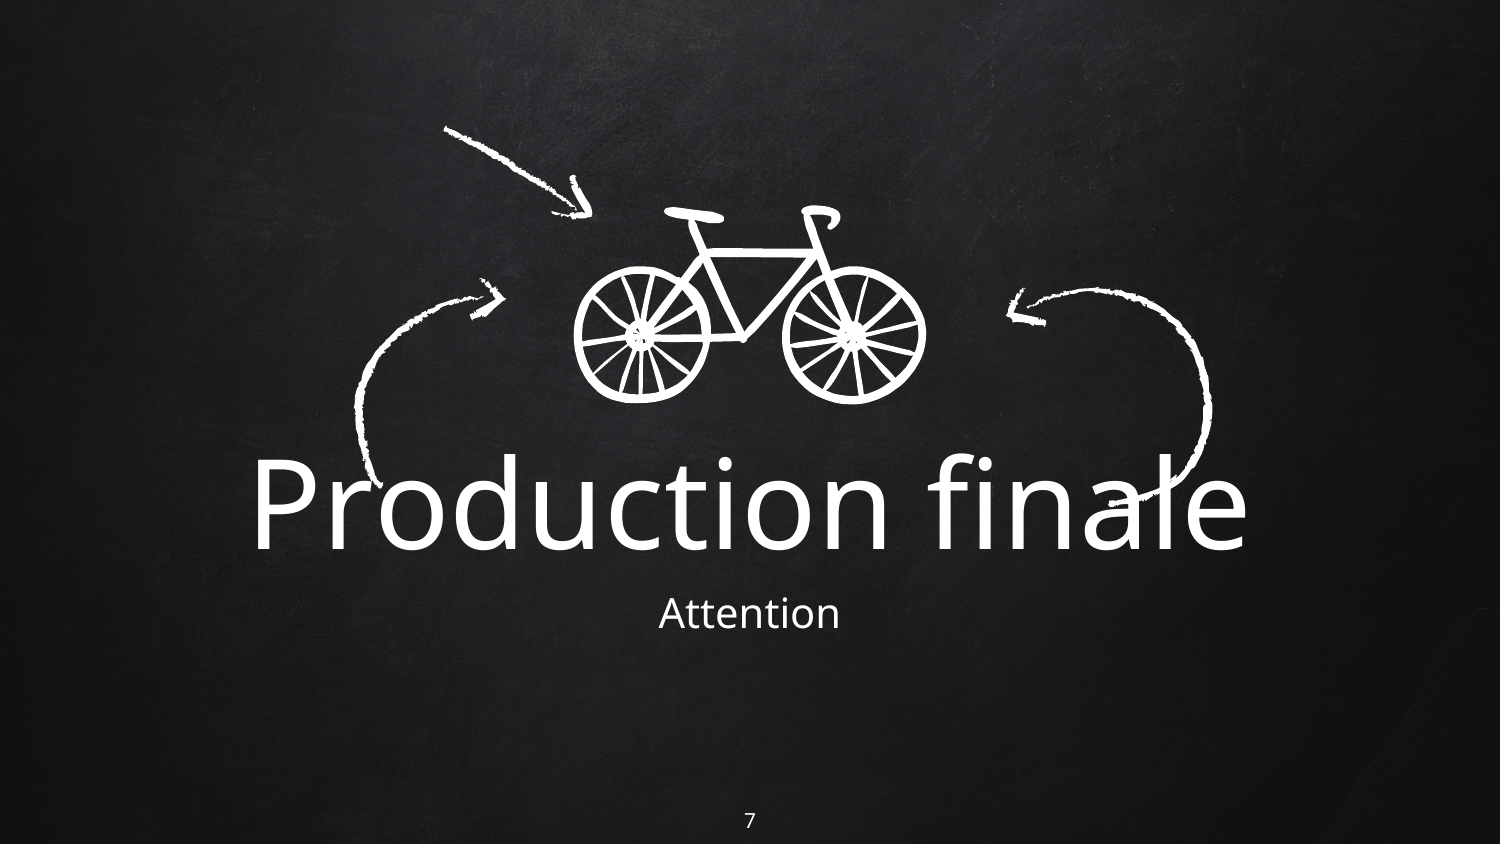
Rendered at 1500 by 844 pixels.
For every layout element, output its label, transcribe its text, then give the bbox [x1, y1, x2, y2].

text_box [551, 174, 593, 220]
title Production finale [112, 409, 1388, 601]
text_box [443, 125, 577, 211]
text_box [1005, 287, 1047, 328]
subtitle Attention [328, 572, 1172, 701]
text_box [573, 205, 927, 405]
text_box 7 [705, 792, 796, 844]
text_box [469, 278, 507, 321]
text_box [1026, 286, 1213, 508]
text_box [353, 295, 484, 489]
